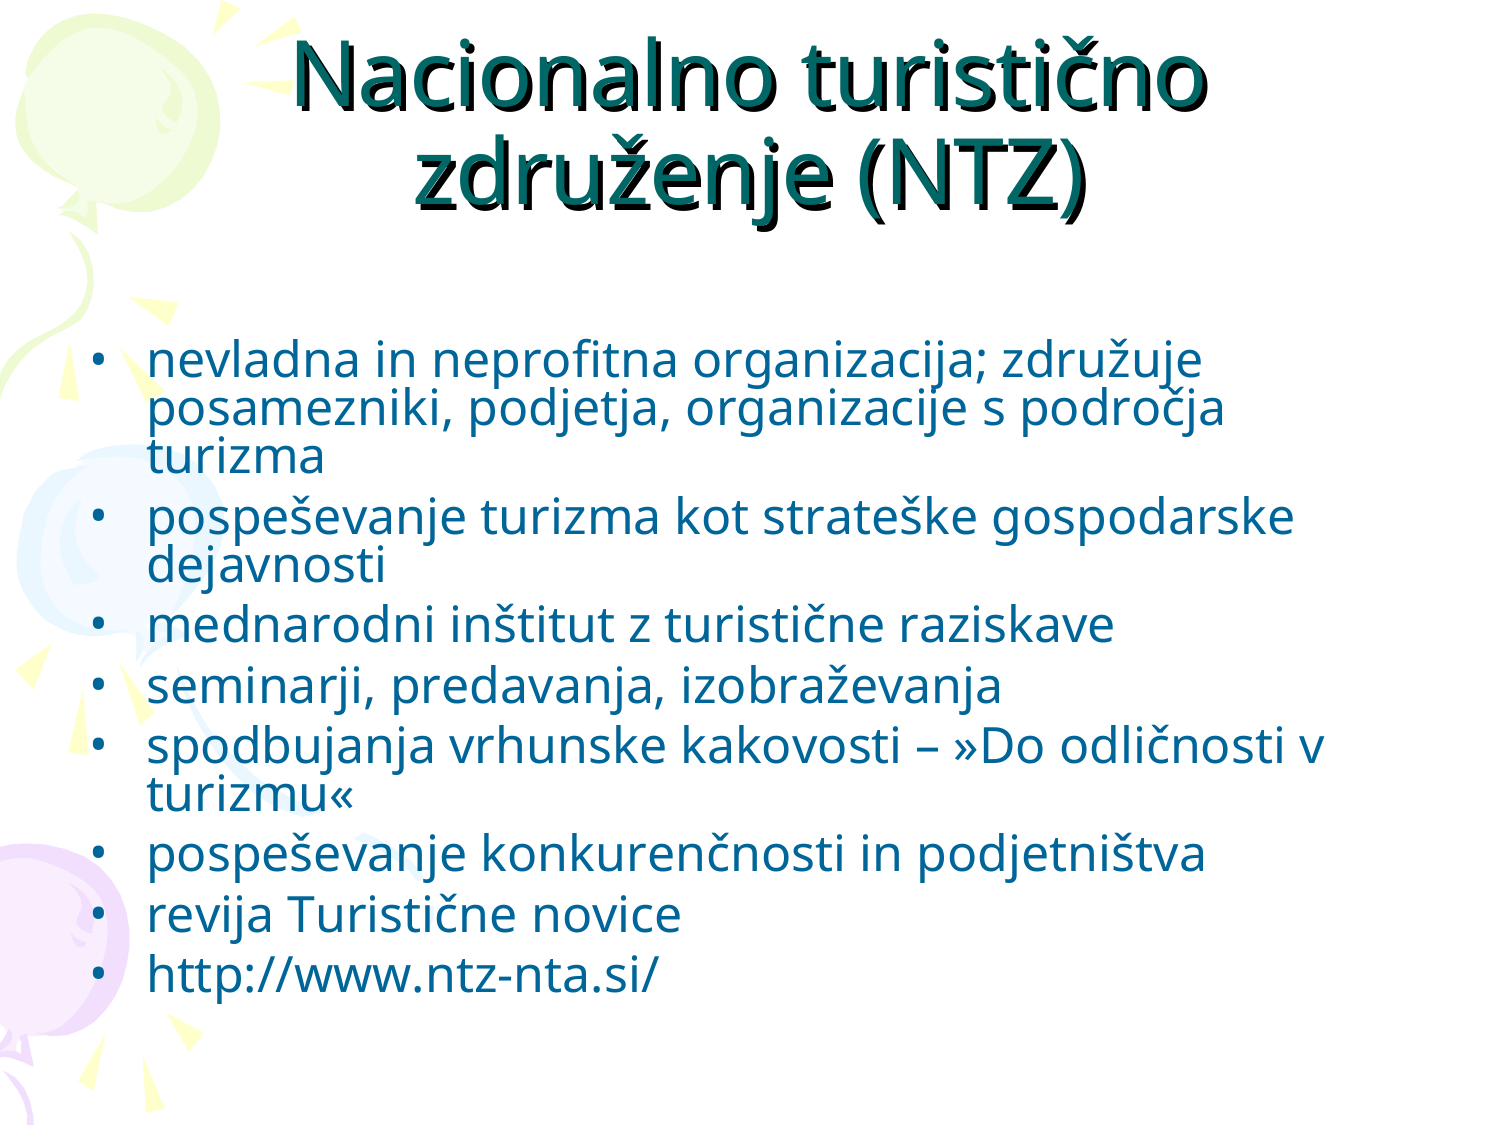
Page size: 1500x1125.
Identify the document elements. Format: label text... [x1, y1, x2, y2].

list nevladna in neprofitna organizacija; združuje posamezniki, podjetja, organizacije s področja turizma pospeševanje turizma kot strateške gospodarske dejavnosti mednarodni inštitut z turistične raziskave seminarji, predavanja, izobraževanja spodbujanja vrhunske kakovosti – »Do odličnosti v turizmu« pospeševanje konkurenčnosti in podjetništva revija Turistične novice http://www.ntz-nta.si/ [75, 262, 1426, 994]
title Nacionalno turistično združenje (NTZ) [72, 16, 1426, 233]
